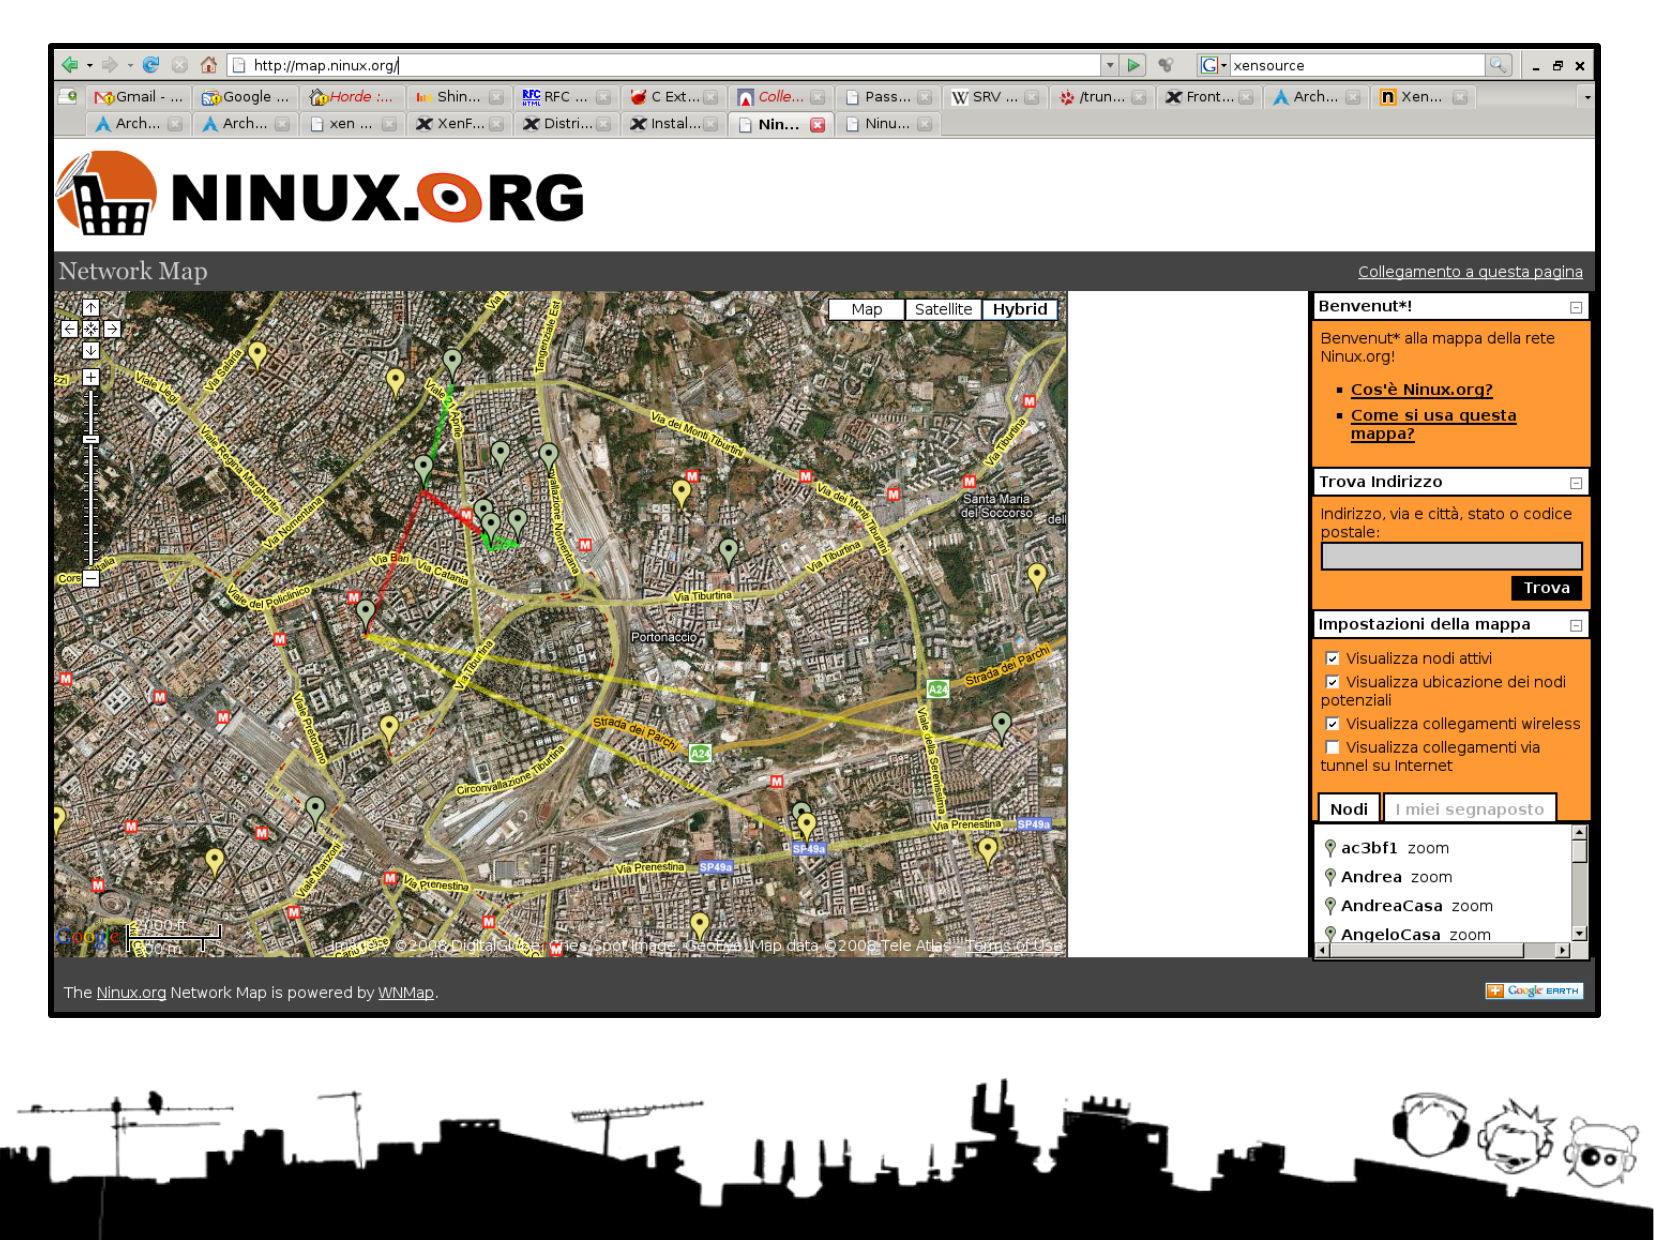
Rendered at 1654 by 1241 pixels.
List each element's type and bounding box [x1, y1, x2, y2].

picture [53, 49, 1595, 1013]
picture [0, 1077, 1654, 1240]
